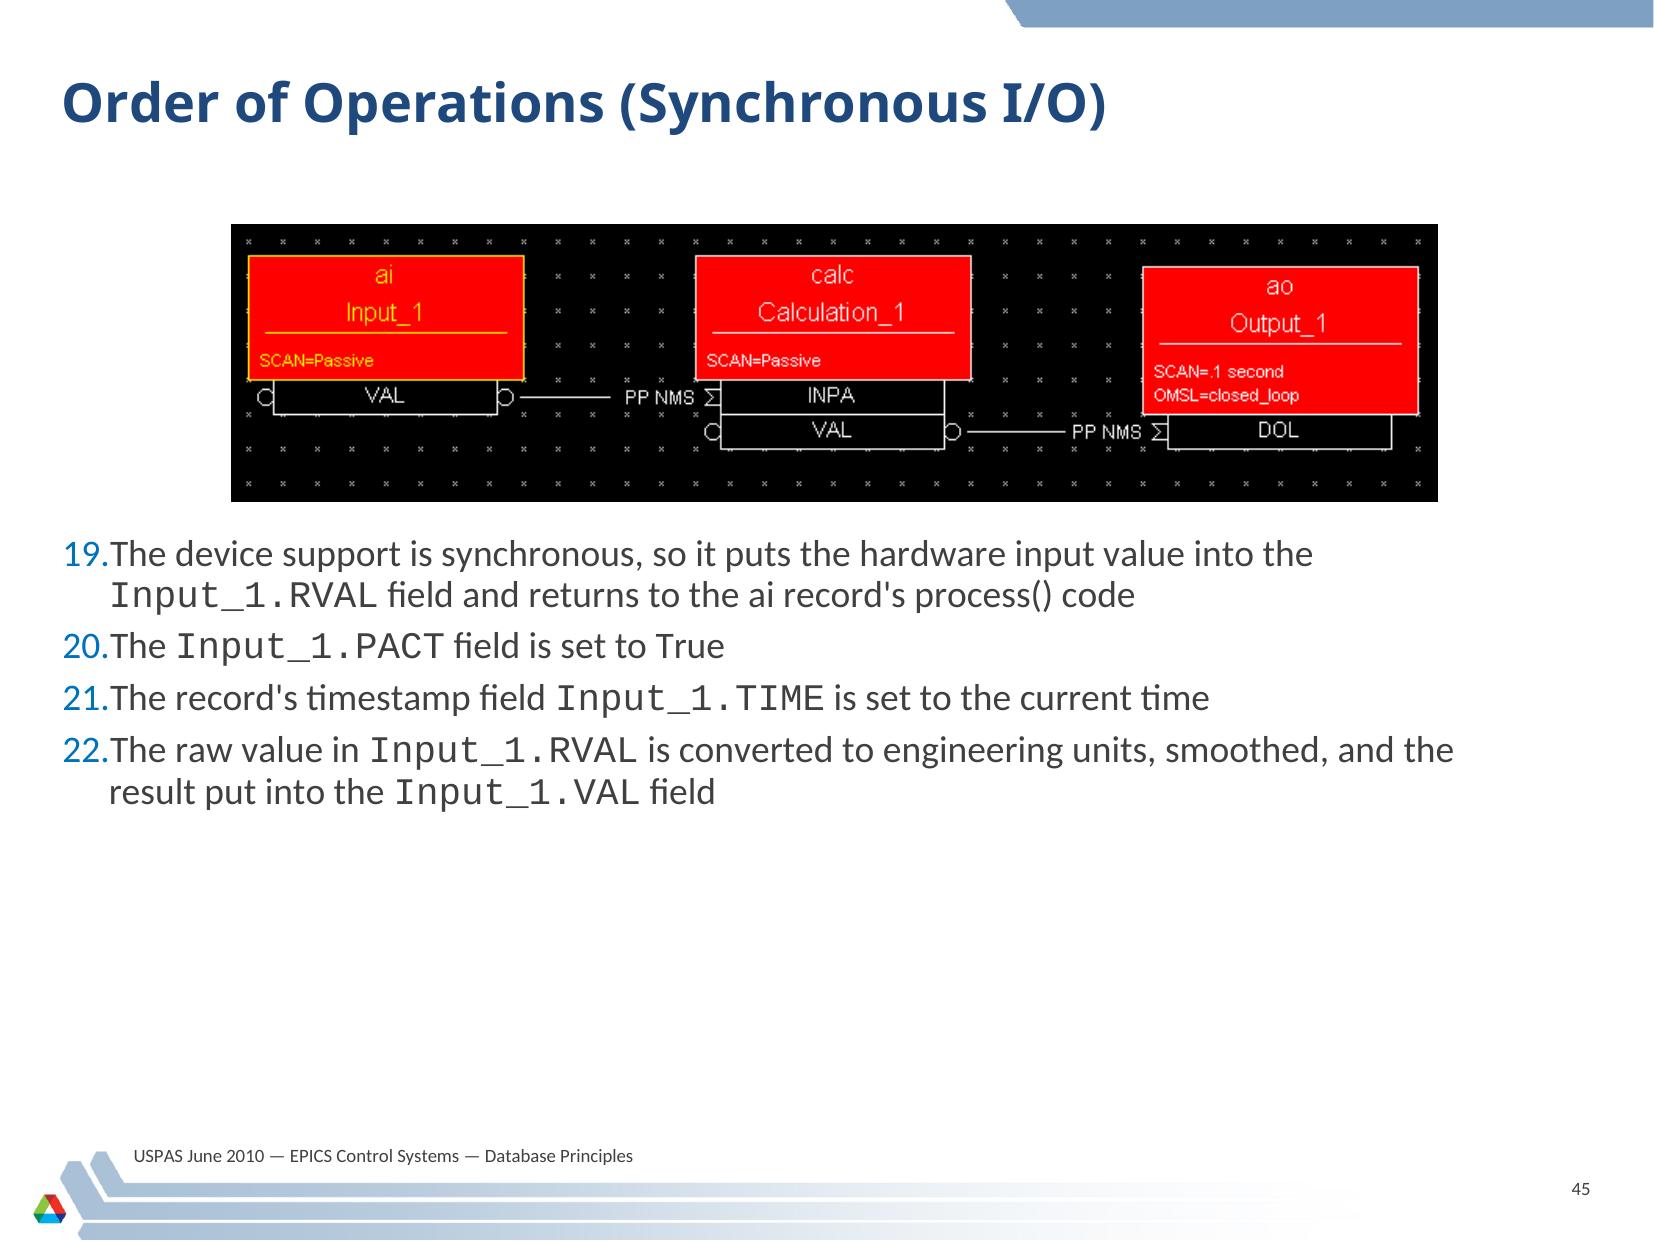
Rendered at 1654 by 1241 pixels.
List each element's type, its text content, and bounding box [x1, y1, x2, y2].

picture [0, 0, 1654, 29]
picture [0, 1143, 1654, 1240]
picture [231, 224, 1438, 502]
list The device support is synchronous, so it puts the hardware input value into the Input_1.RVAL field and returns to the ai record's process() code The Input_1.PACT field is set to True The record's timestamp field Input_1.TIME is set to the current time The raw value in Input_1.RVAL is converted to engineering units, smoothed, and the result put into the Input_1.VAL field [62, 538, 1498, 828]
title Order of Operations (Synchronous I/O) [61, 70, 1500, 134]
